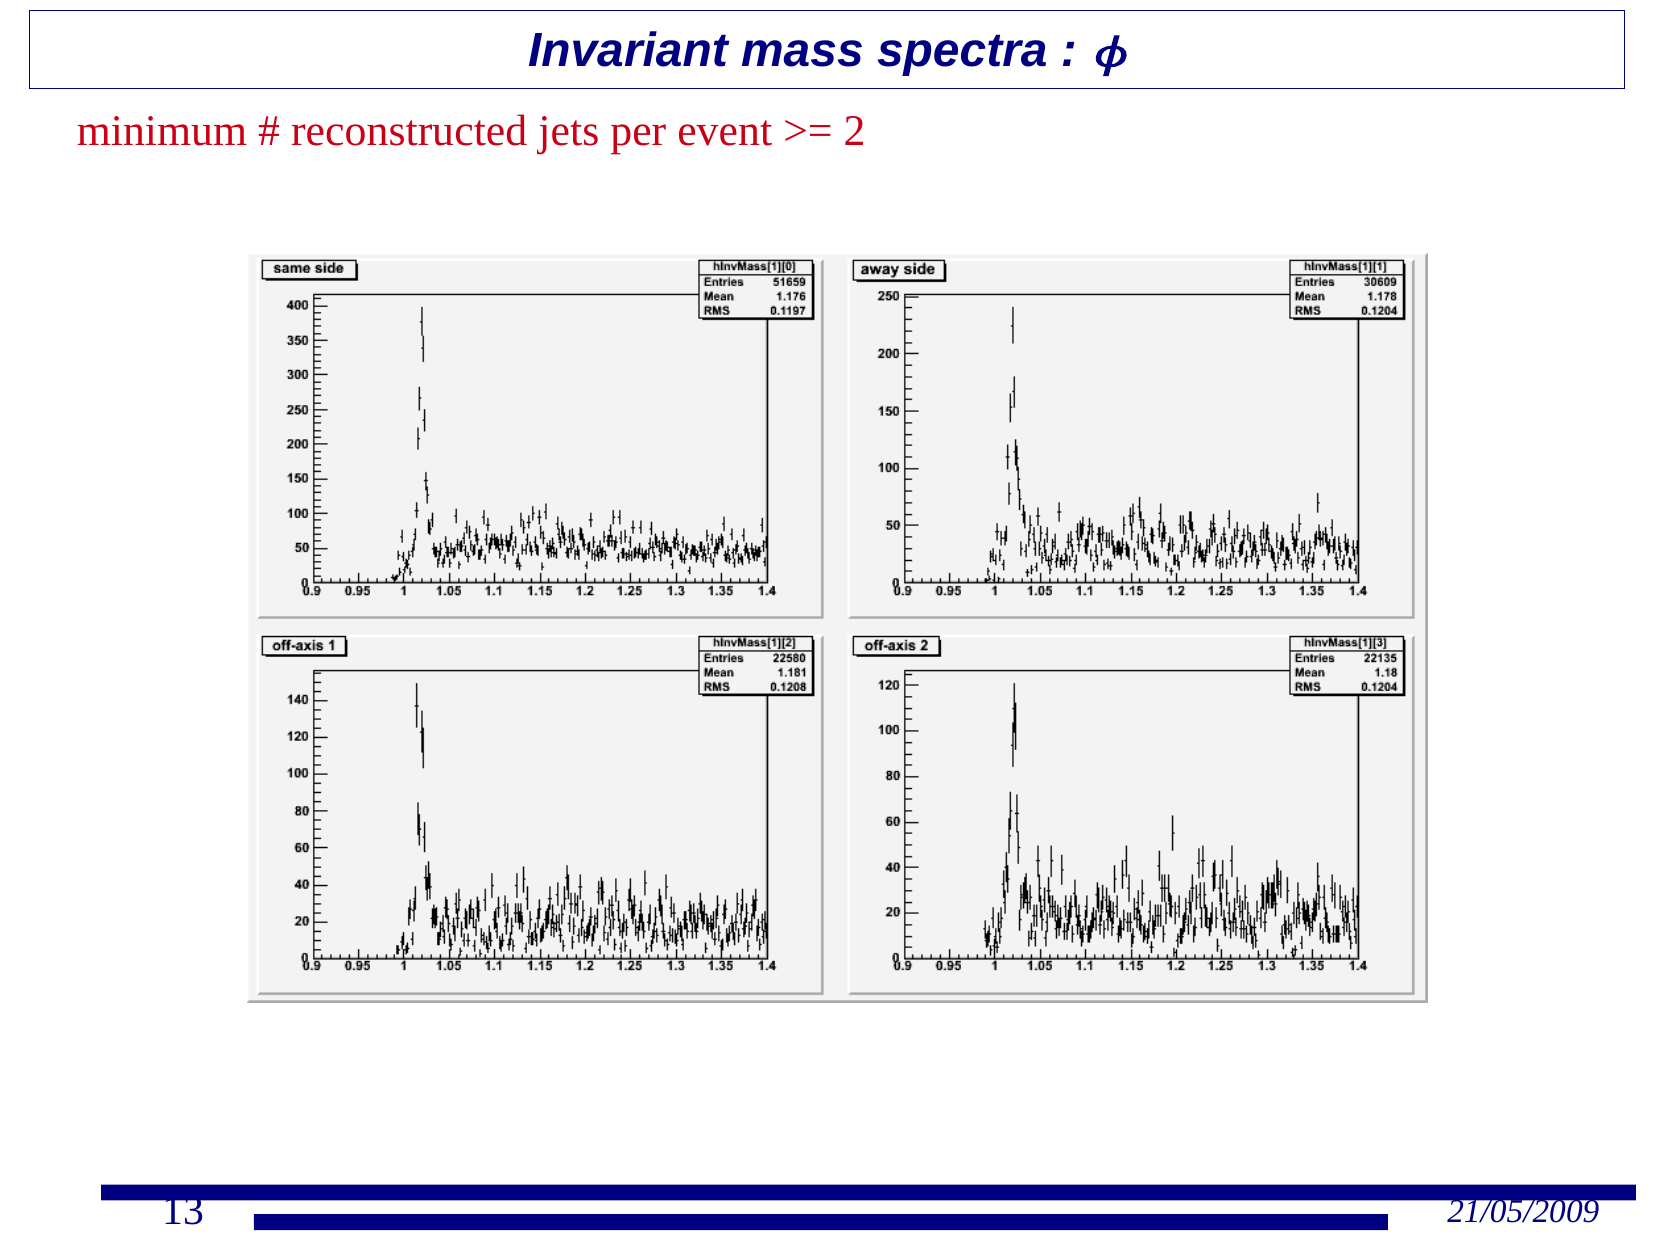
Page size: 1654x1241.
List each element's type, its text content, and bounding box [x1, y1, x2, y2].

list minimum # reconstructed jets per event >= 2 [59, 106, 1595, 341]
picture [246, 341, 1428, 1003]
title Invariant mass spectra :  [29, 10, 1625, 89]
text_box 13 [124, 1187, 243, 1241]
